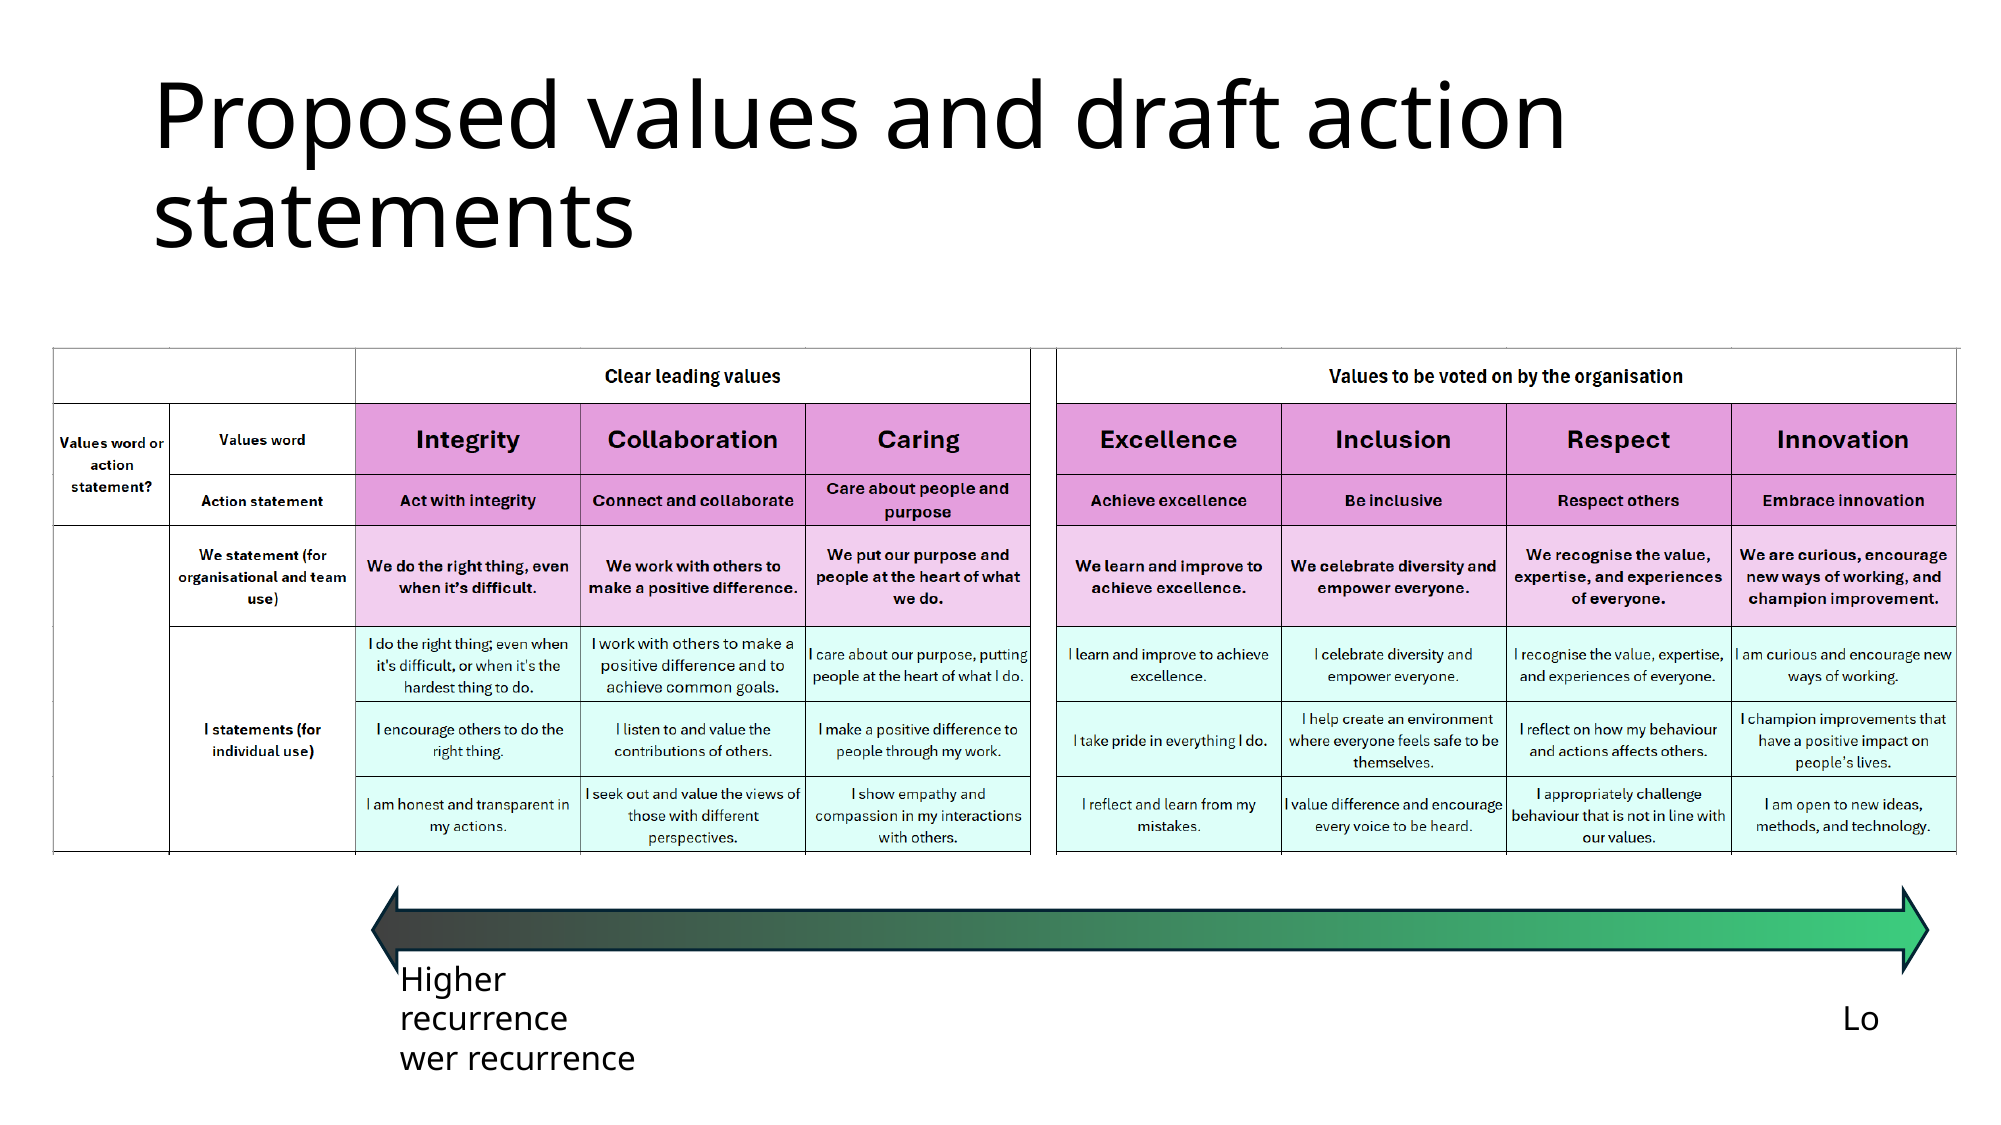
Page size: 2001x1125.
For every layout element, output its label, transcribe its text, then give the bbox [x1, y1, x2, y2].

picture [52, 347, 1961, 855]
text_box Higher recurrence Lower recurrence [372, 890, 1928, 970]
title Proposed values and draft action statements [137, 59, 1863, 278]
